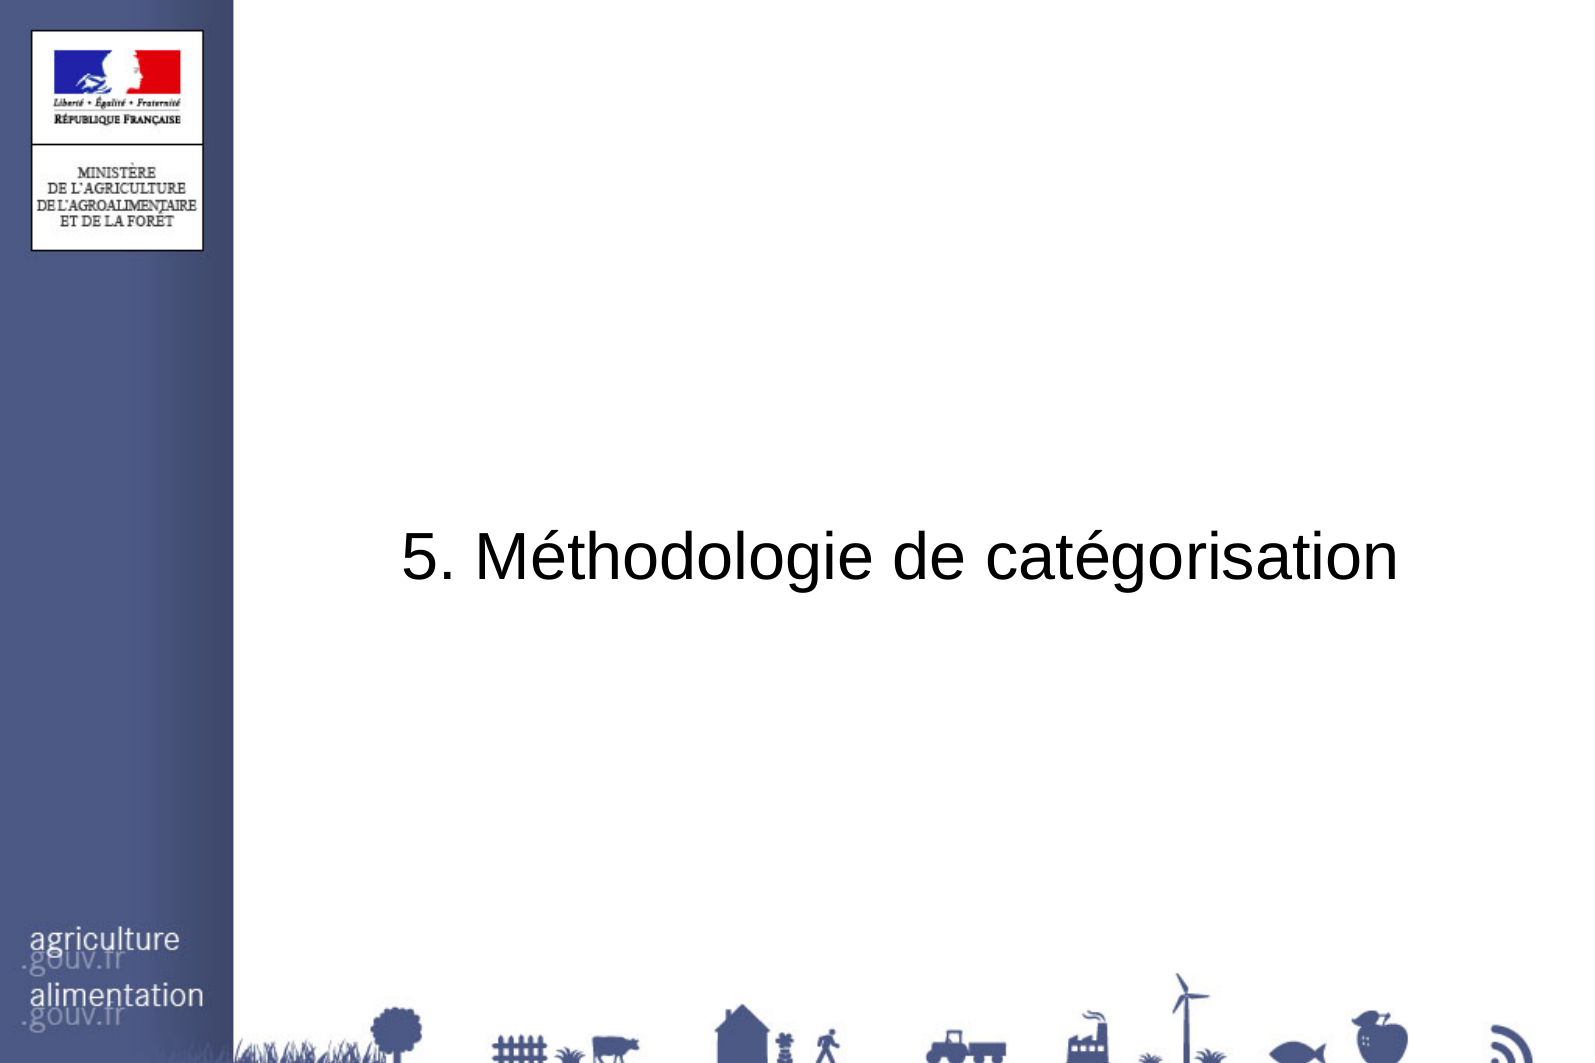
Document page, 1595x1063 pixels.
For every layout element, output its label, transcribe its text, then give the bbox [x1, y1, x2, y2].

subtitle 5. Méthodologie de catégorisation [265, 248, 1536, 866]
picture [0, 0, 1595, 1063]
